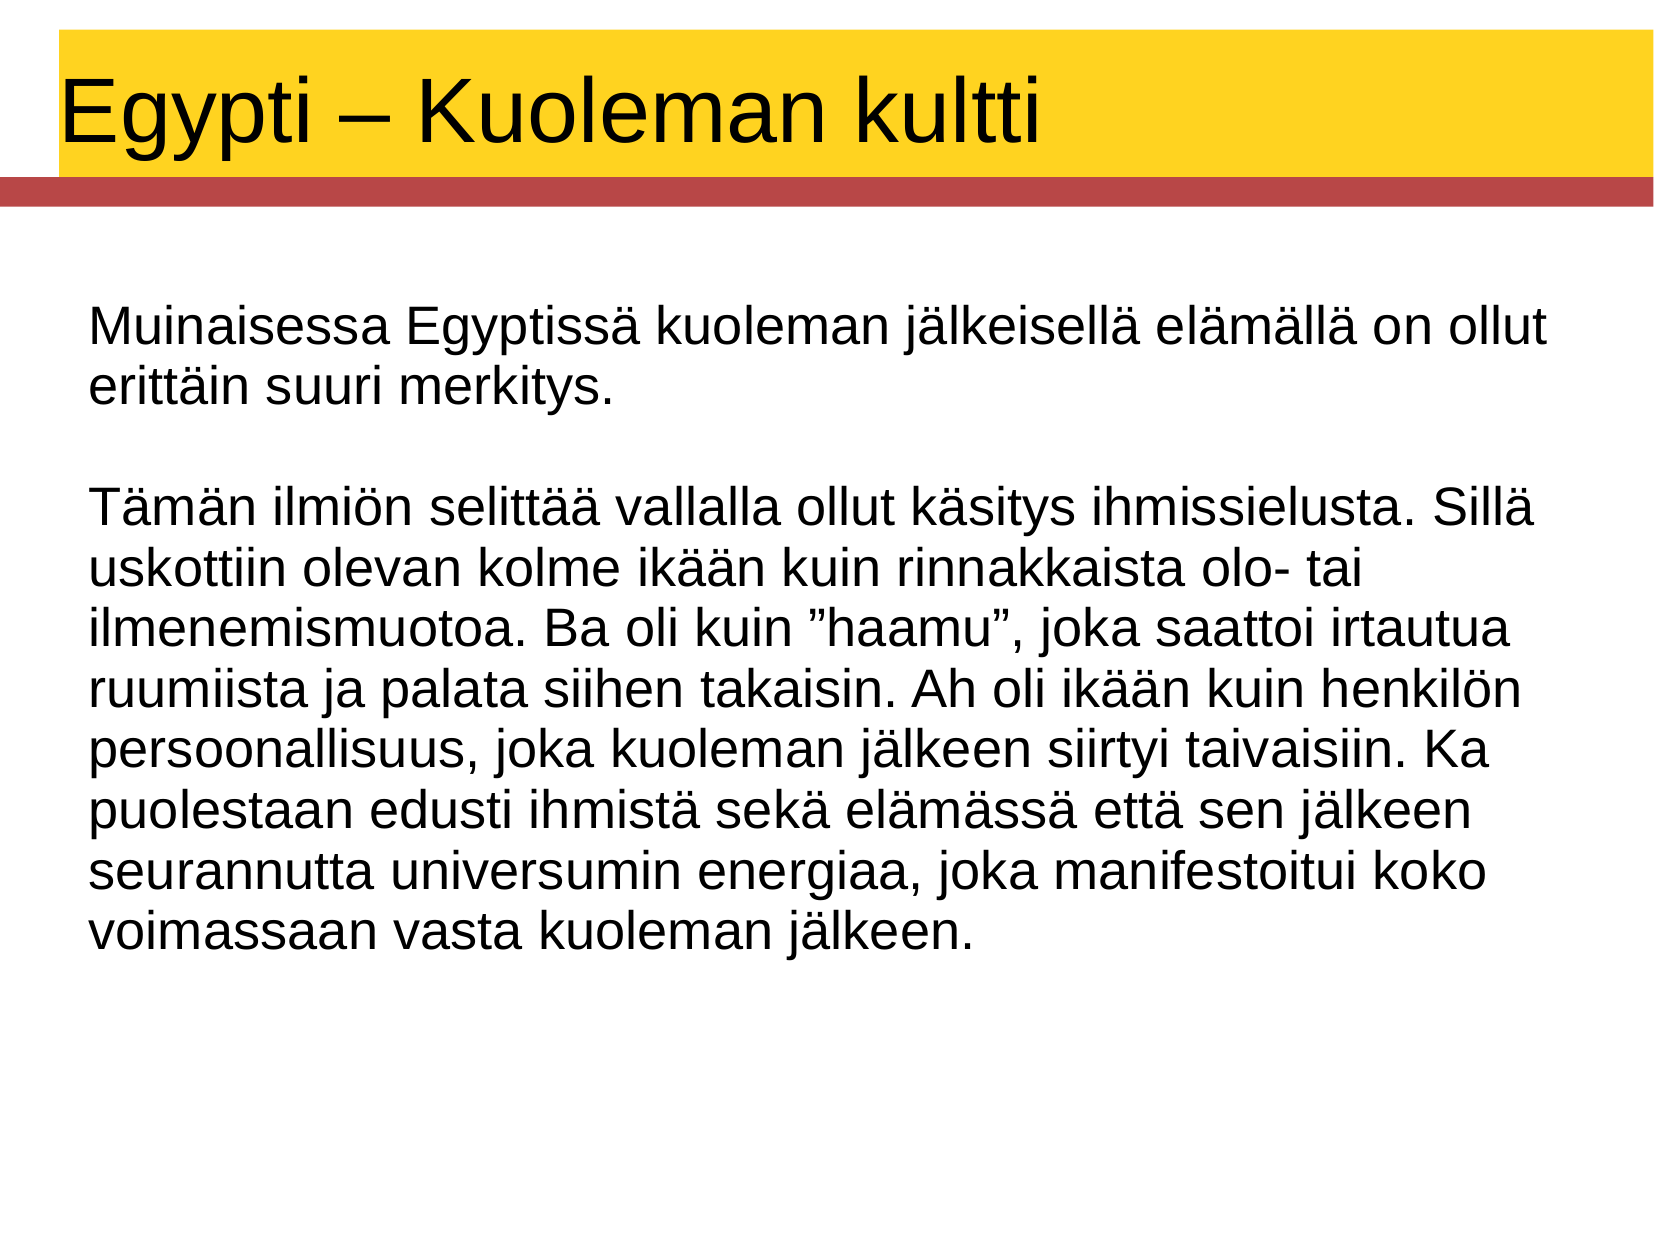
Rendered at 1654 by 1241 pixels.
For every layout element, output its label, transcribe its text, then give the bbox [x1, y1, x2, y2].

subtitle Muinaisessa Egyptissä kuoleman jälkeisellä elämällä on ollut erittäin suuri merkitys. Tämän ilmiön selittää vallalla ollut käsitys ihmissielusta. Sillä uskottiin olevan kolme ikään kuin rinnakkaista olo- tai ilmenemismuotoa. Ba oli kuin ”haamu”, joka saattoi irtautua ruumiista ja palata siihen takaisin. Ah oli ikään kuin henkilön persoonallisuus, joka kuoleman jälkeen siirtyi taivaisiin. Ka puolestaan edusti ihmistä sekä elämässä että sen jälkeen seurannutta universumin energiaa, joka manifestoitui koko voimassaan vasta kuoleman jälkeen. [88, 295, 1565, 1034]
text_box [0, 177, 1654, 207]
title Egypti – Kuoleman kultti [59, 14, 1654, 177]
